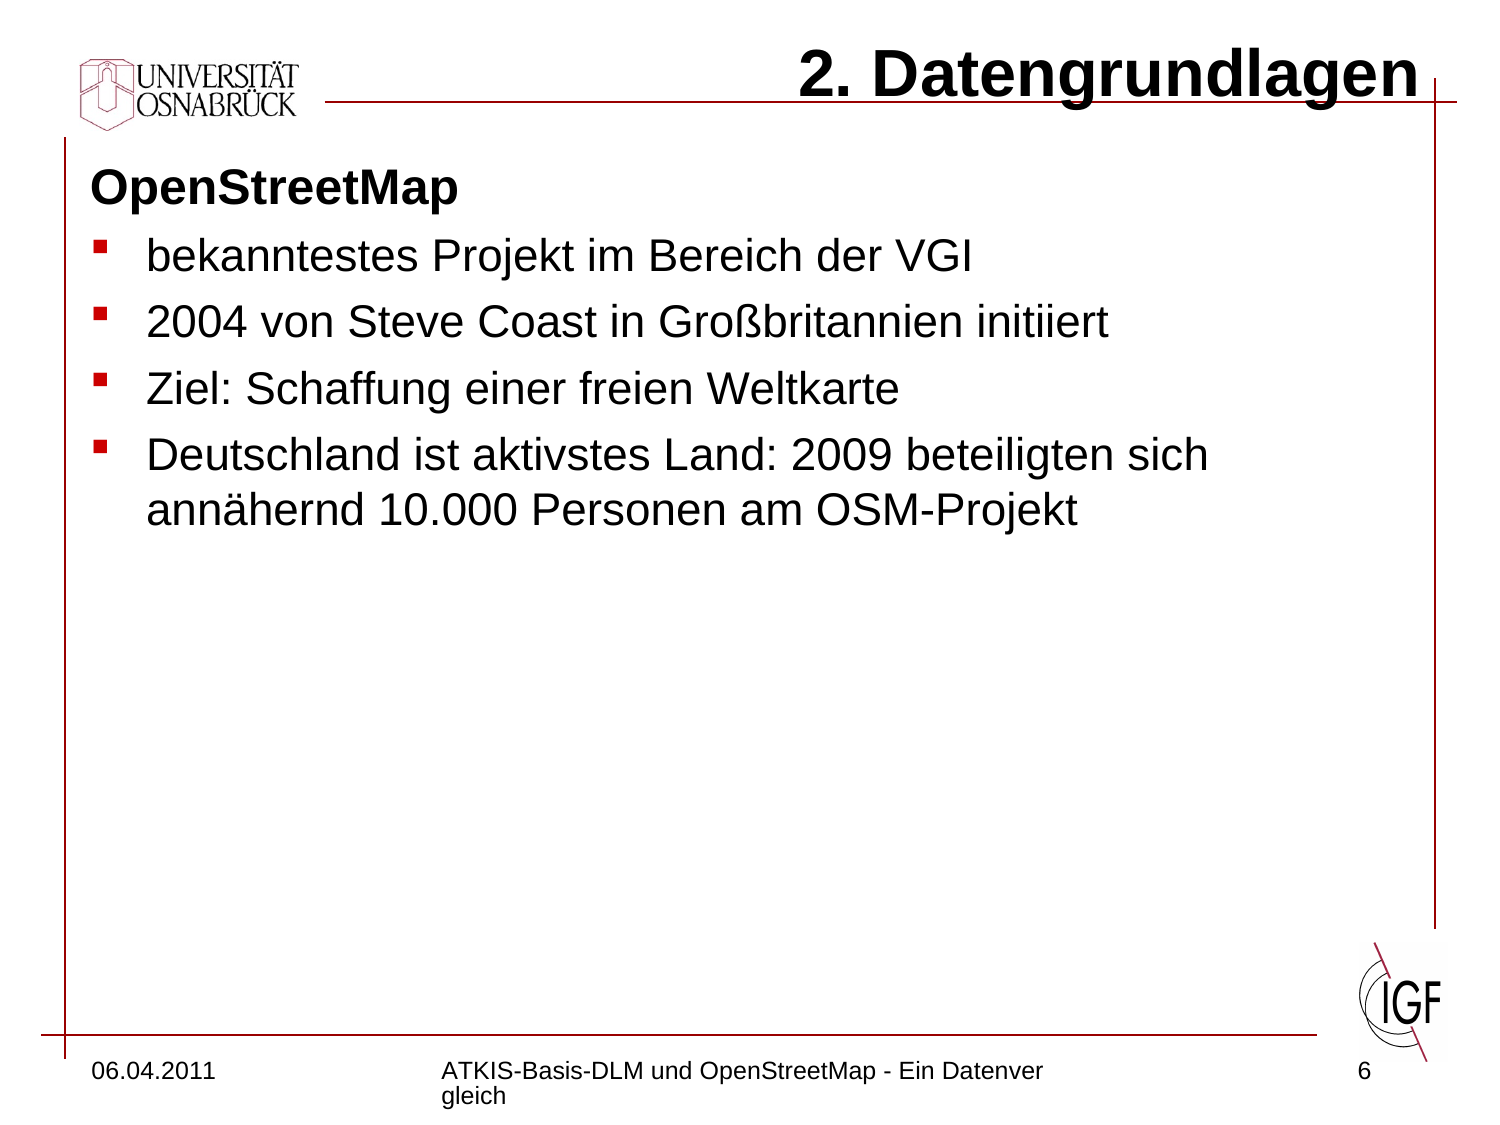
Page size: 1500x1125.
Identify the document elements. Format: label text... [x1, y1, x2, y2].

picture [1359, 942, 1448, 1062]
title 2. Datengrundlagen [460, 18, 1436, 121]
picture [79, 59, 299, 131]
list OpenStreetMap bekanntestes Projekt im Bereich der VGI 2004 von Steve Coast in Großbritannien initiiert Ziel: Schaffung einer freien Weltkarte Deutschland ist aktivstes Land: 2009 beteiligten sich annähernd 10.000 Personen am OSM-Projekt [75, 146, 1426, 1019]
